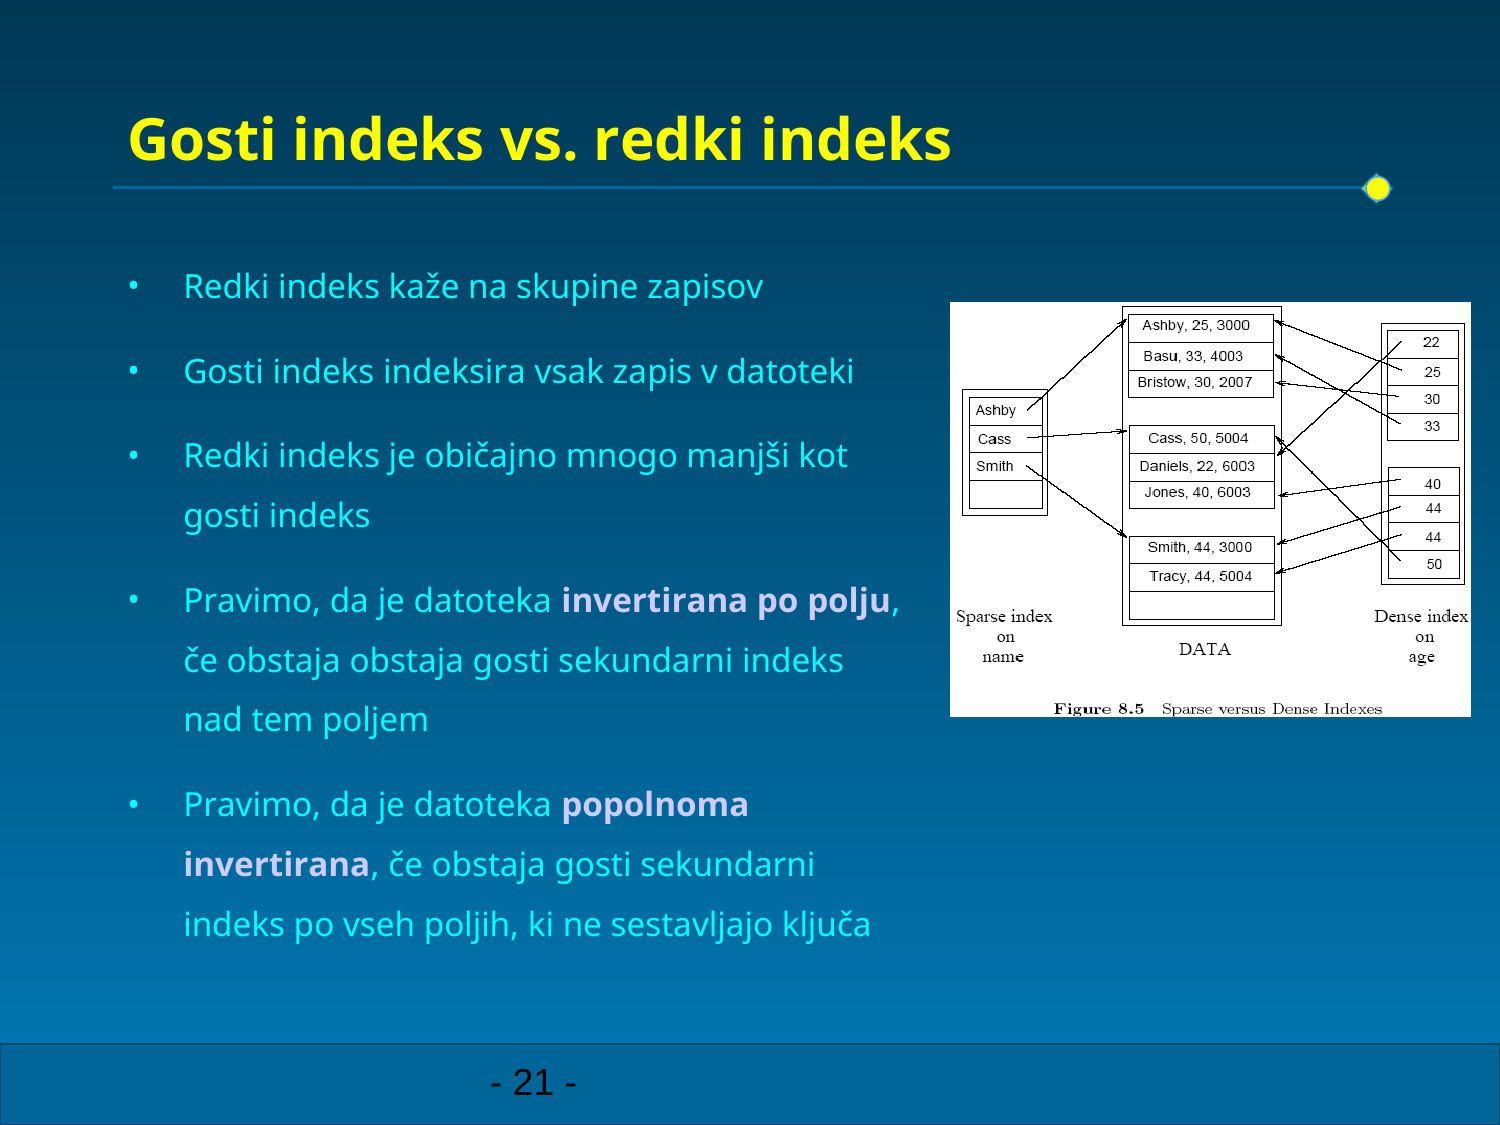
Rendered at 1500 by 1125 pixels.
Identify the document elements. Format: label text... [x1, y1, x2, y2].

list Redki indeks kaže na skupine zapisov Gosti indeks indeksira vsak zapis v datoteki Redki indeks je običajno mnogo manjši kot gosti indeks Pravimo, da je datoteka invertirana po polju, če obstaja obstaja gosti sekundarni indeks nad tem poljem Pravimo, da je datoteka popolnoma invertirana, če obstaja gosti sekundarni indeks po vseh poljih, ki ne sestavljajo ključa [112, 237, 916, 963]
picture [951, 303, 1470, 716]
title Gosti indeks vs. redki indeks [112, 94, 1388, 181]
